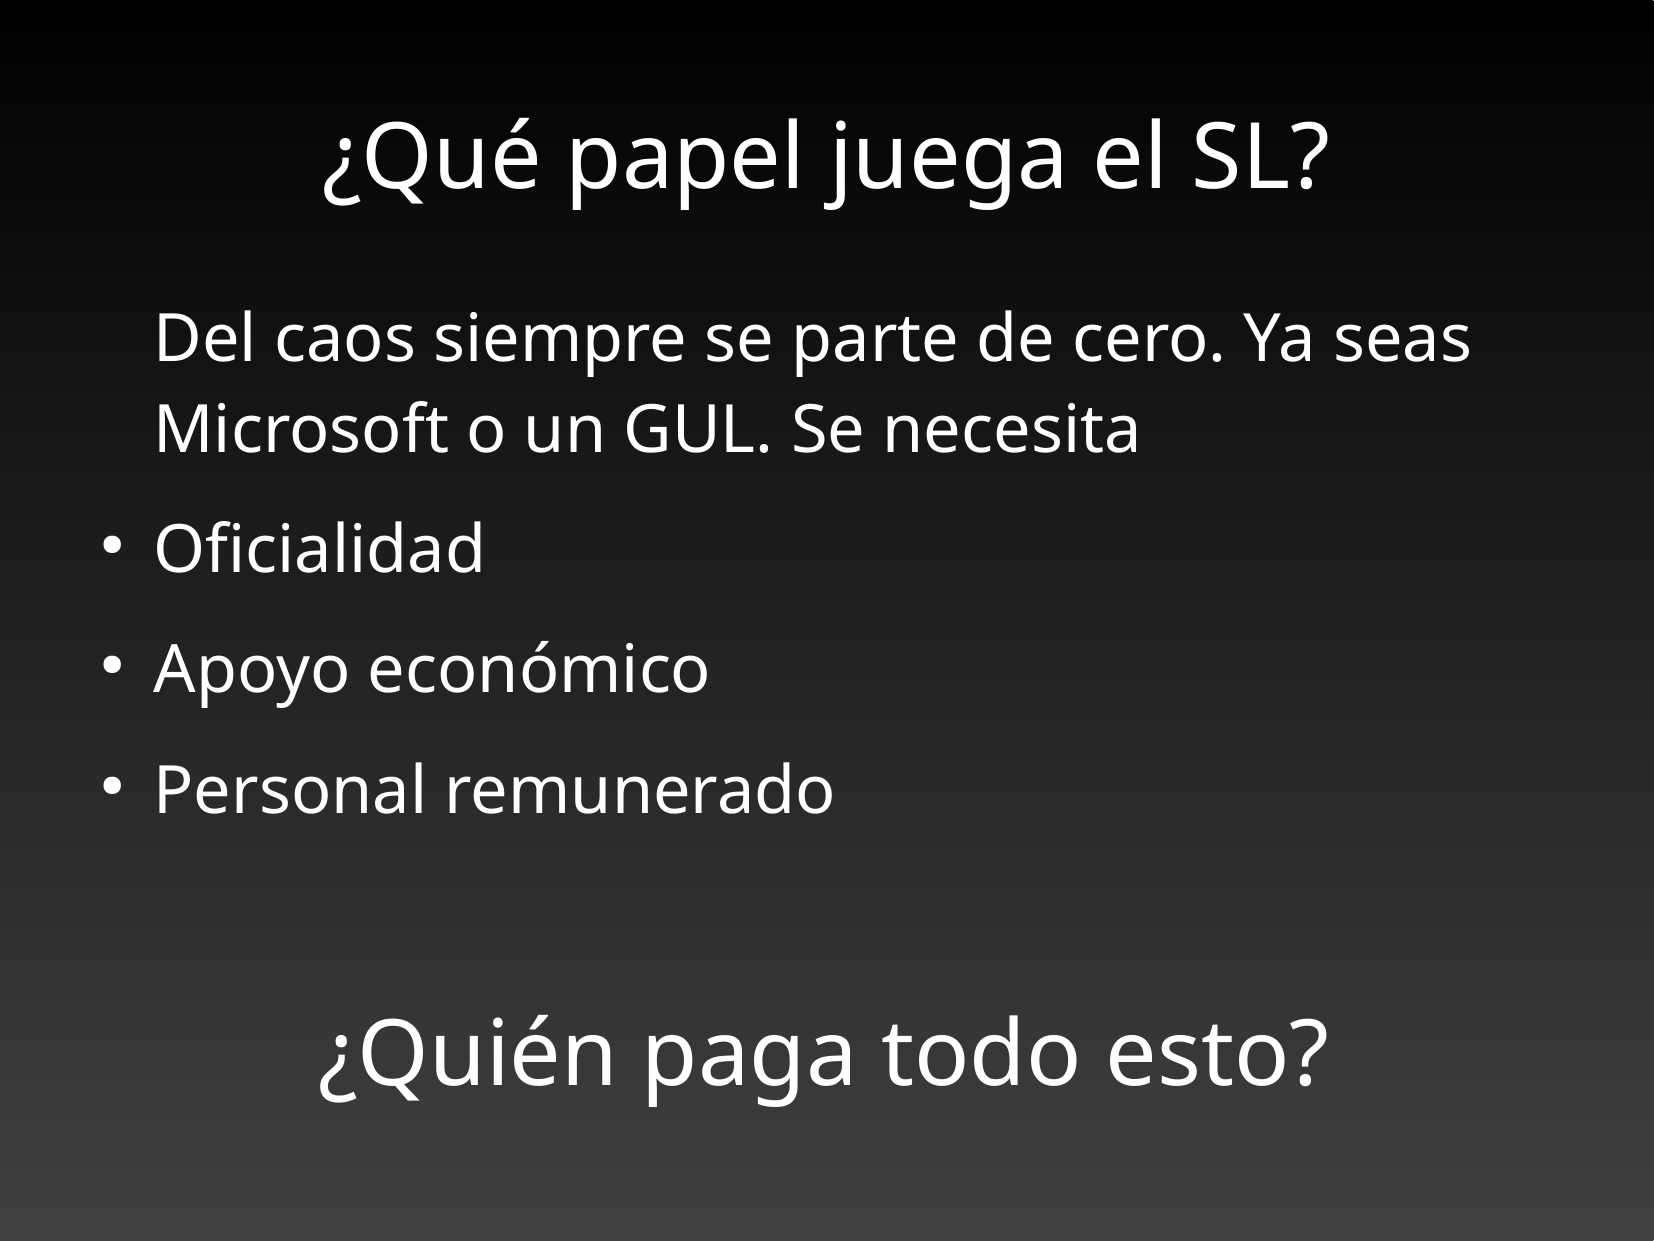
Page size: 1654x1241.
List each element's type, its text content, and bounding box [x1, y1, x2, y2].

title ¿Quién paga todo esto? [80, 953, 1569, 1146]
title ¿Qué papel juega el SL? [82, 56, 1571, 250]
list Del caos siempre se parte de cero. Ya seas Microsoft o un GUL. Se necesita Oficialidad Apoyo económico Personal remunerado [82, 290, 1571, 841]
